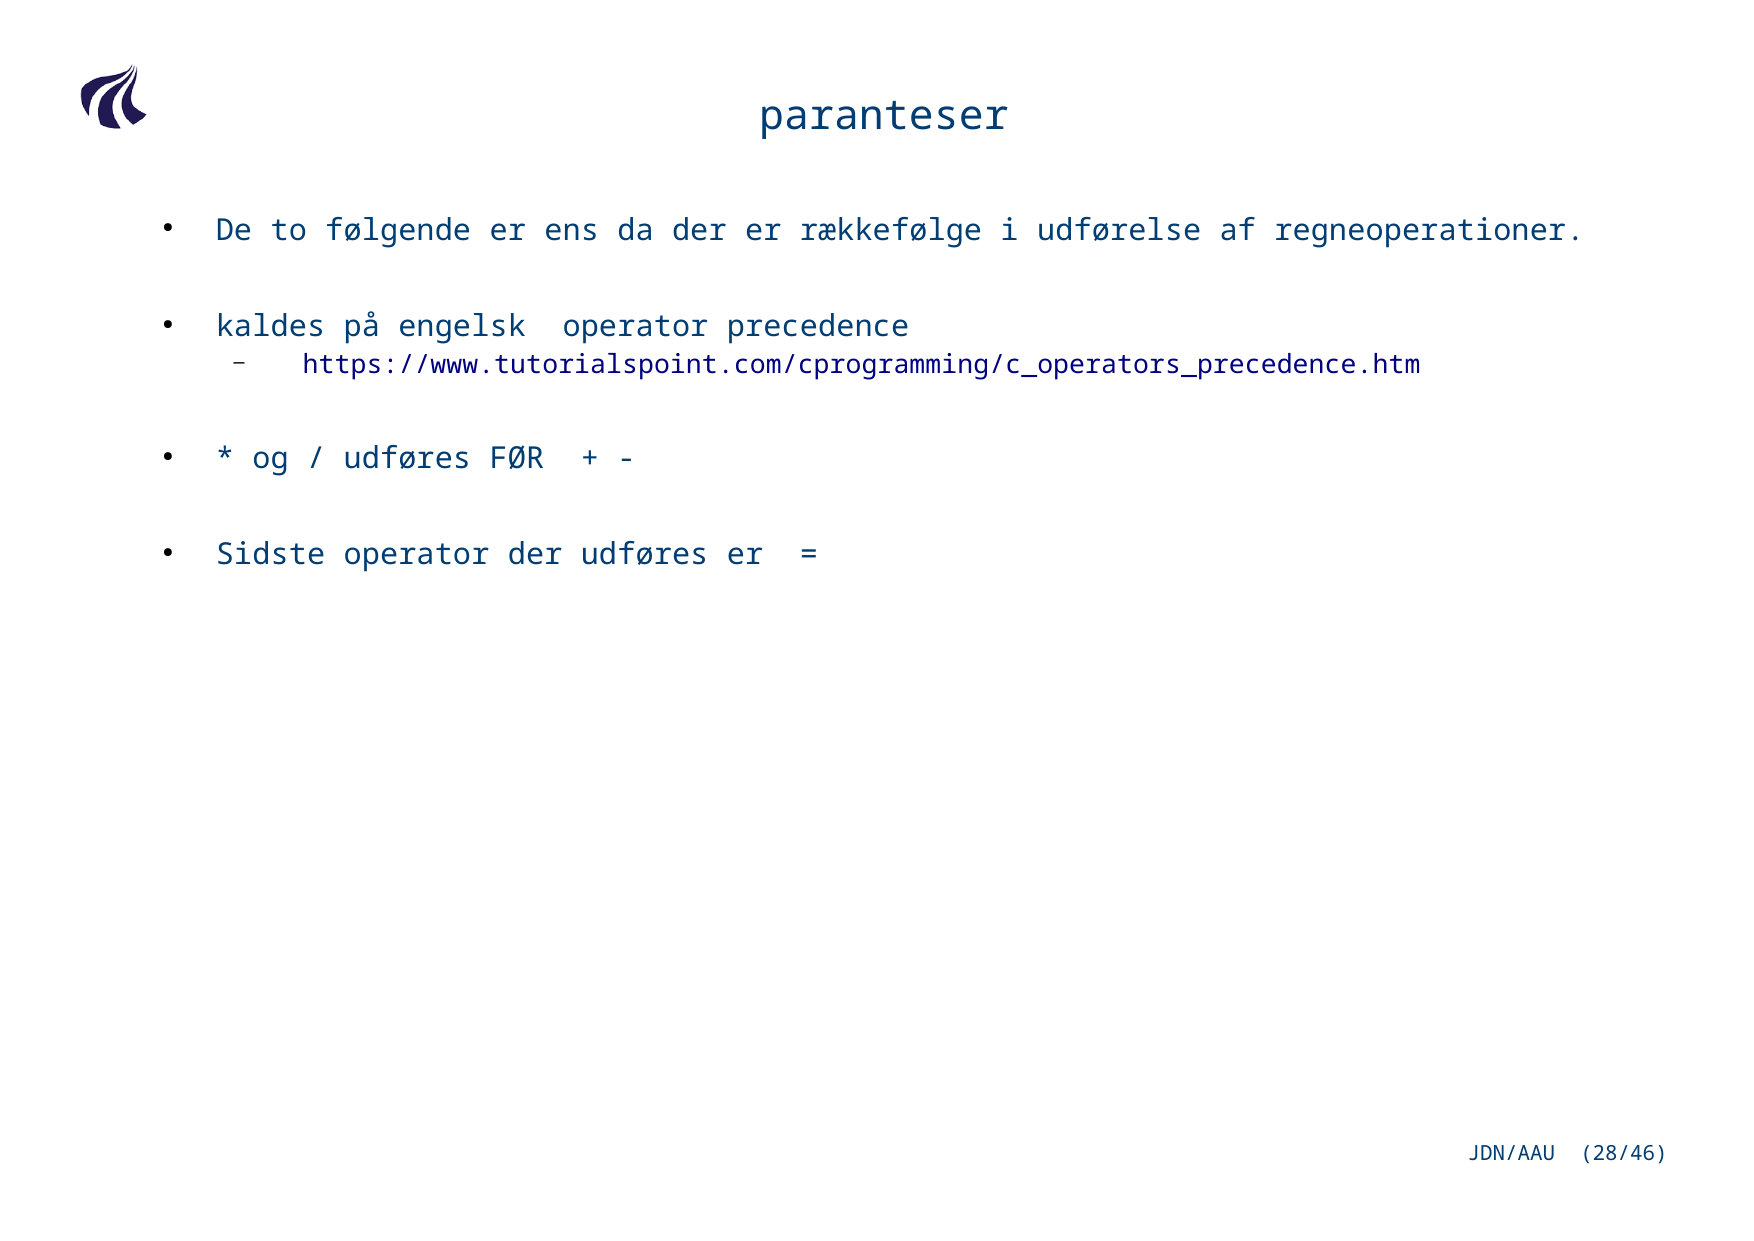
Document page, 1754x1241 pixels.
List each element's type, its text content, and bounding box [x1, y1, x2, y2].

list De to følgende er ens da der er rækkefølge i udførelse af regneoperationer. kaldes på engelsk operator precedence https://www.tutorialspoint.com/cprogramming/c_operators_precedence.htm * og / udføres FØR + - Sidste operator der udføres er = [144, 208, 1618, 1064]
title paranteser [148, 72, 1621, 155]
picture [76, 60, 151, 131]
